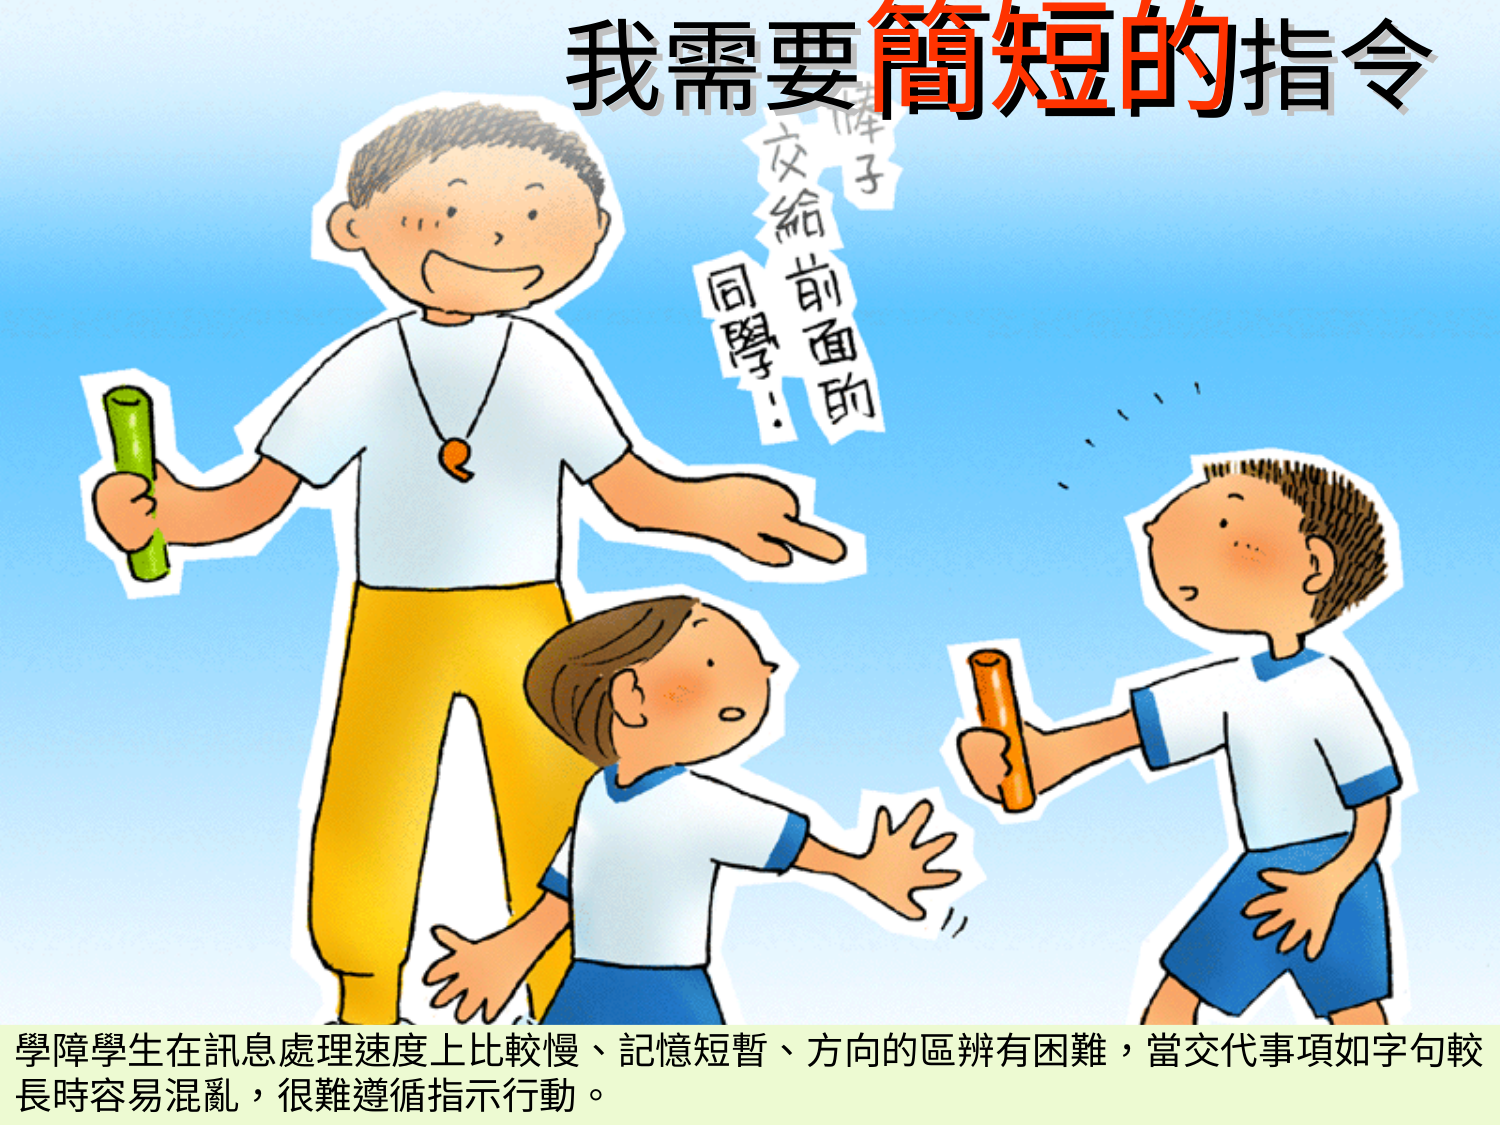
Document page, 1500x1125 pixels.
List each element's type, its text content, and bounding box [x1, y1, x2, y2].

title 我需要簡短的指令 [525, 0, 1500, 138]
subtitle 學障學生在訊息處理速度上比較慢、記憶短暫、方向的區辨有困難，當交代事項如字句較長時容易混亂，很難遵循指示行動。 [0, 1024, 1500, 1125]
picture [0, 0, 1500, 1024]
